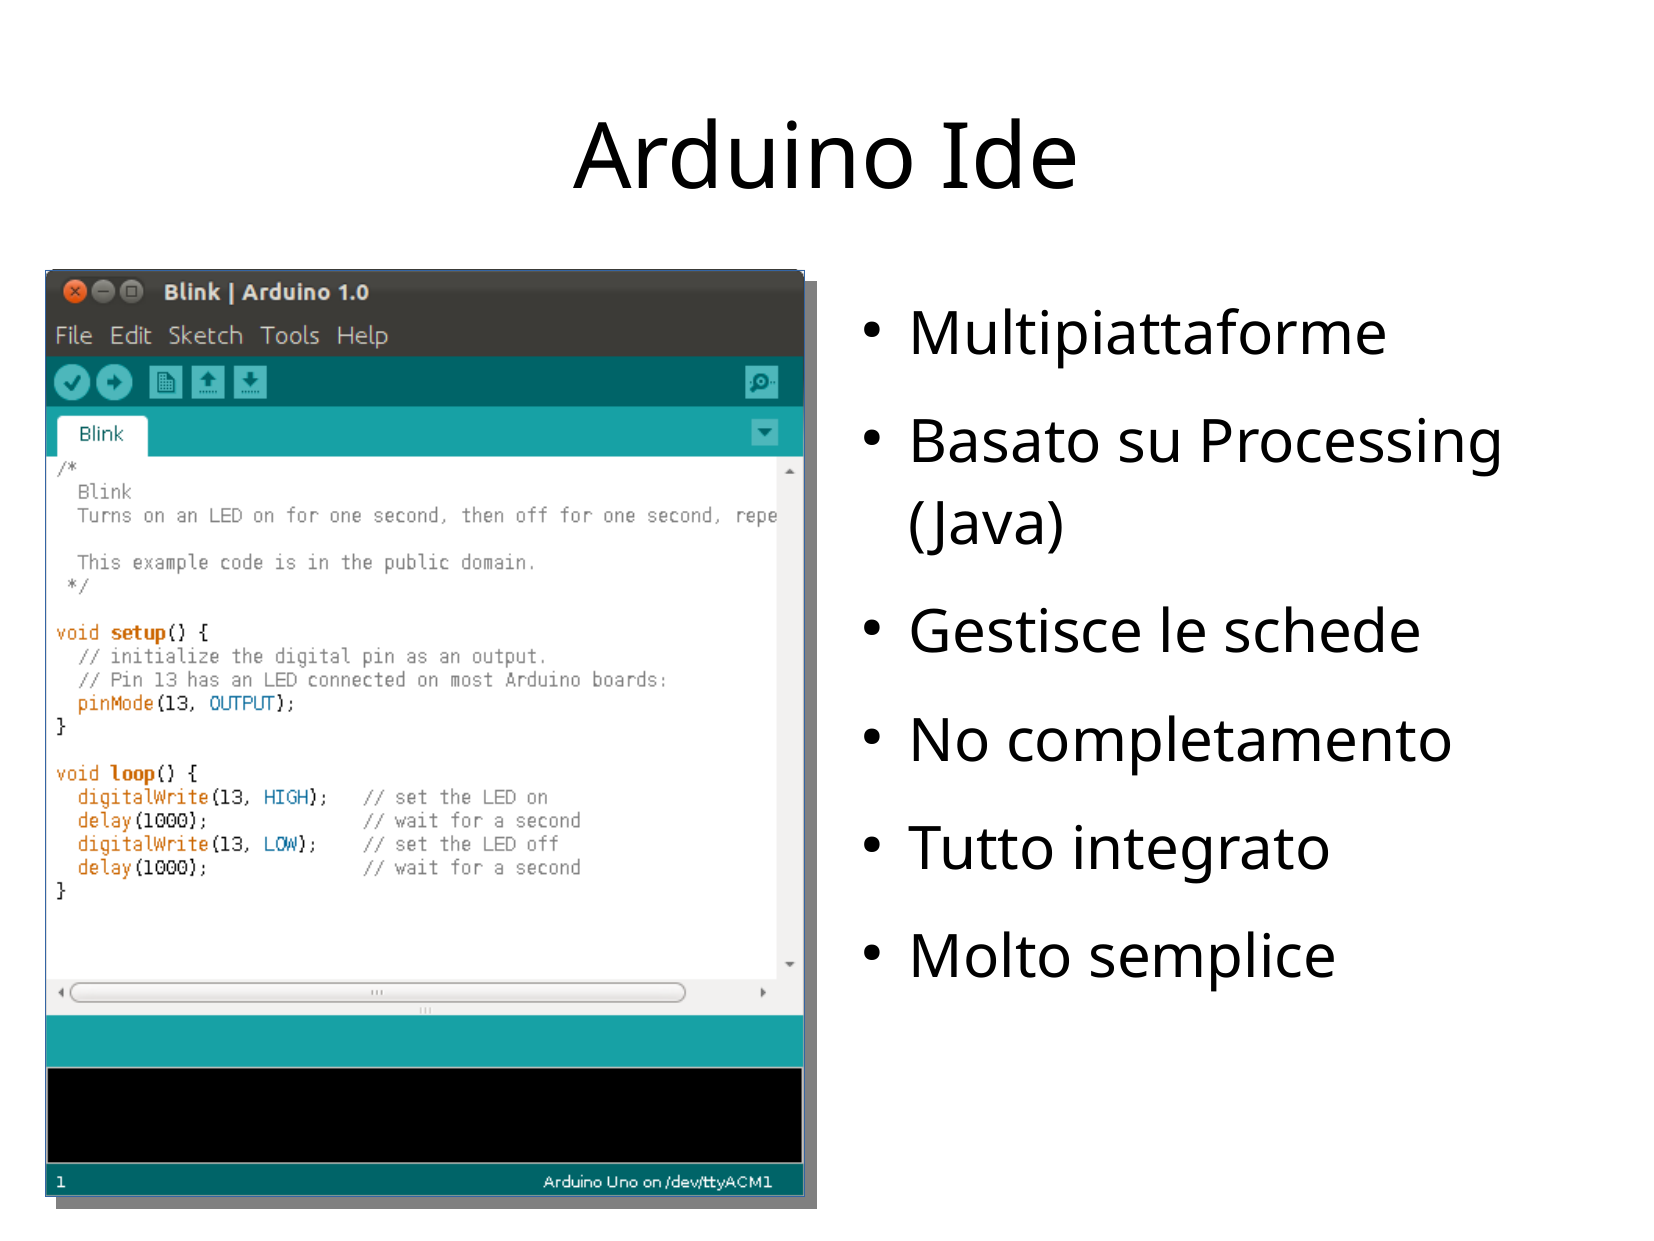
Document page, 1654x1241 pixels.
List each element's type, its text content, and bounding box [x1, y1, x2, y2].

title Arduino Ide [82, 49, 1571, 257]
list Multipiattaforme Basato su Processing (Java) Gestisce le schede No completamento Tutto integrato Molto semplice [845, 290, 1572, 1010]
picture [45, 269, 805, 1197]
